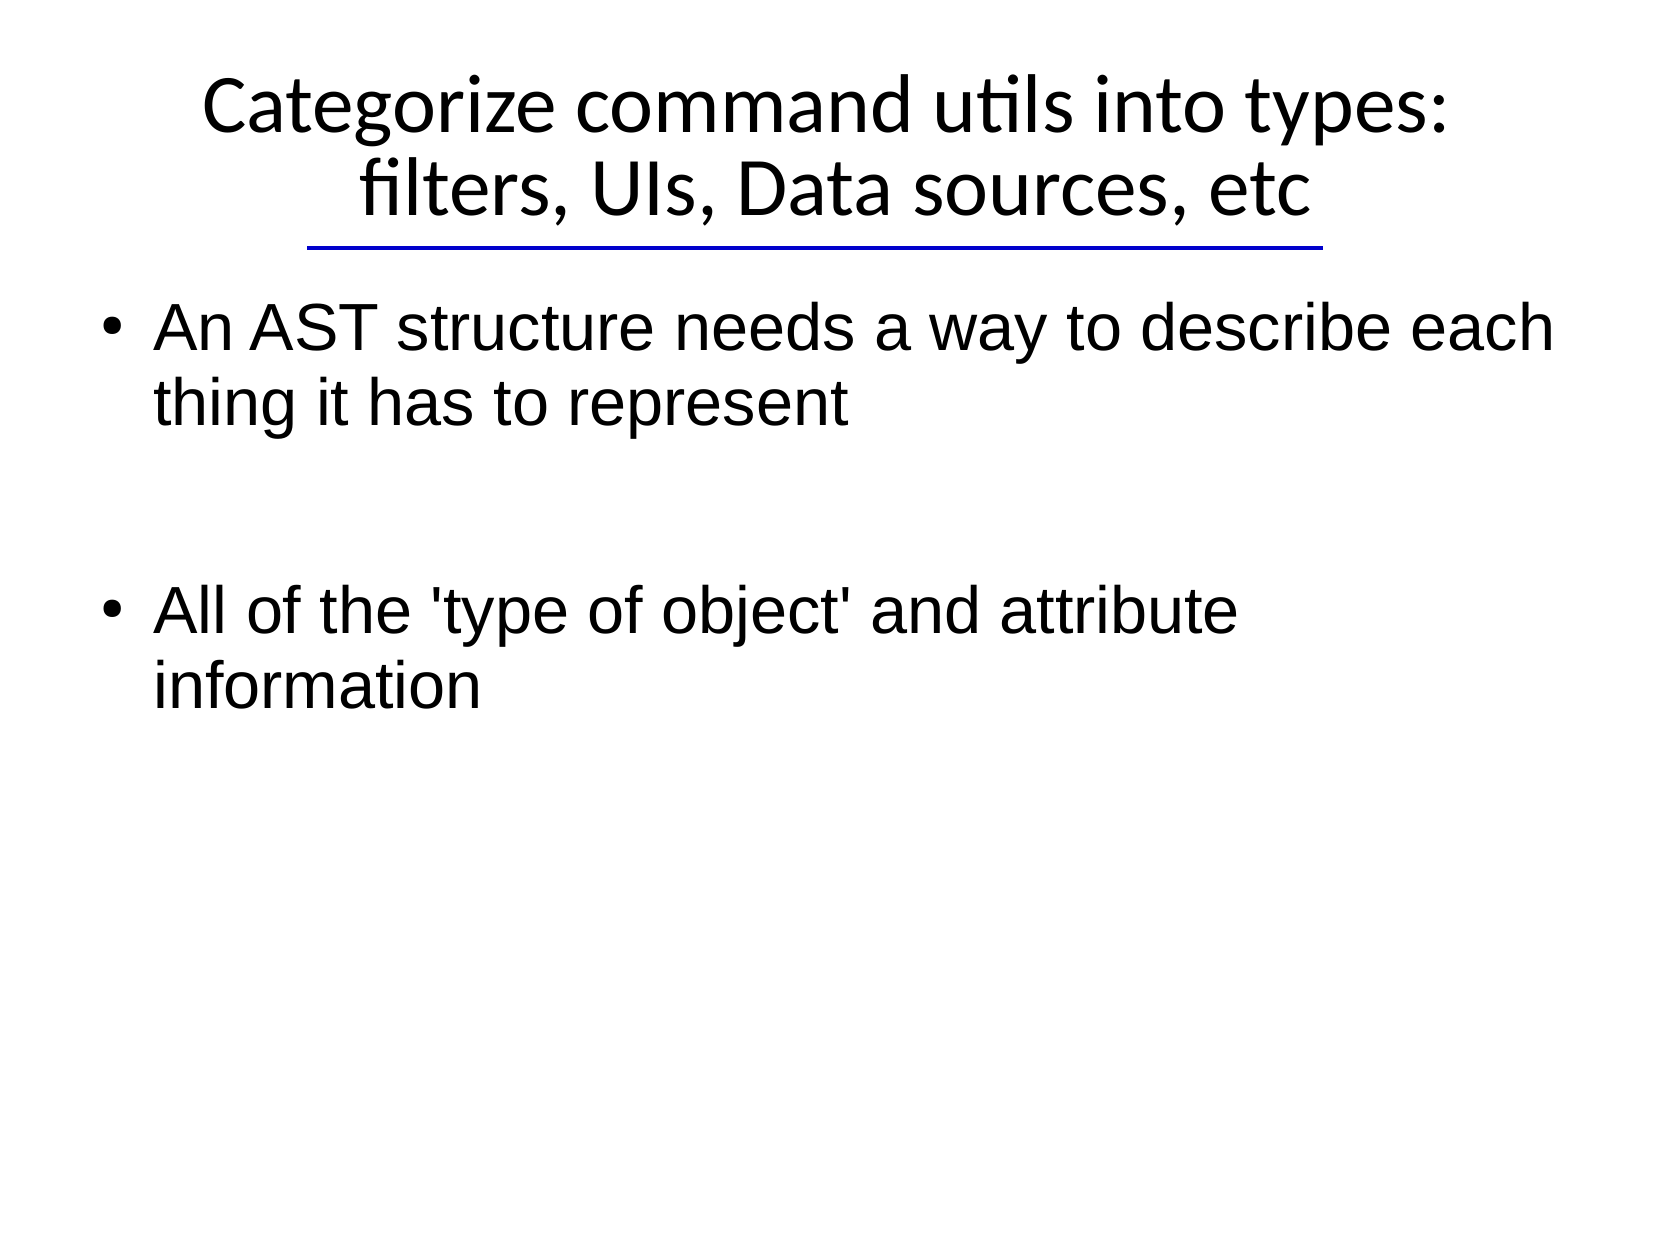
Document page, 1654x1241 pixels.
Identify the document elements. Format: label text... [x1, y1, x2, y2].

list An AST structure needs a way to describe each thing it has to represent All of the 'type of object' and attribute information [82, 290, 1571, 1010]
title Categorize command utils into types: filters, UIs, Data sources, etc [82, 49, 1571, 257]
